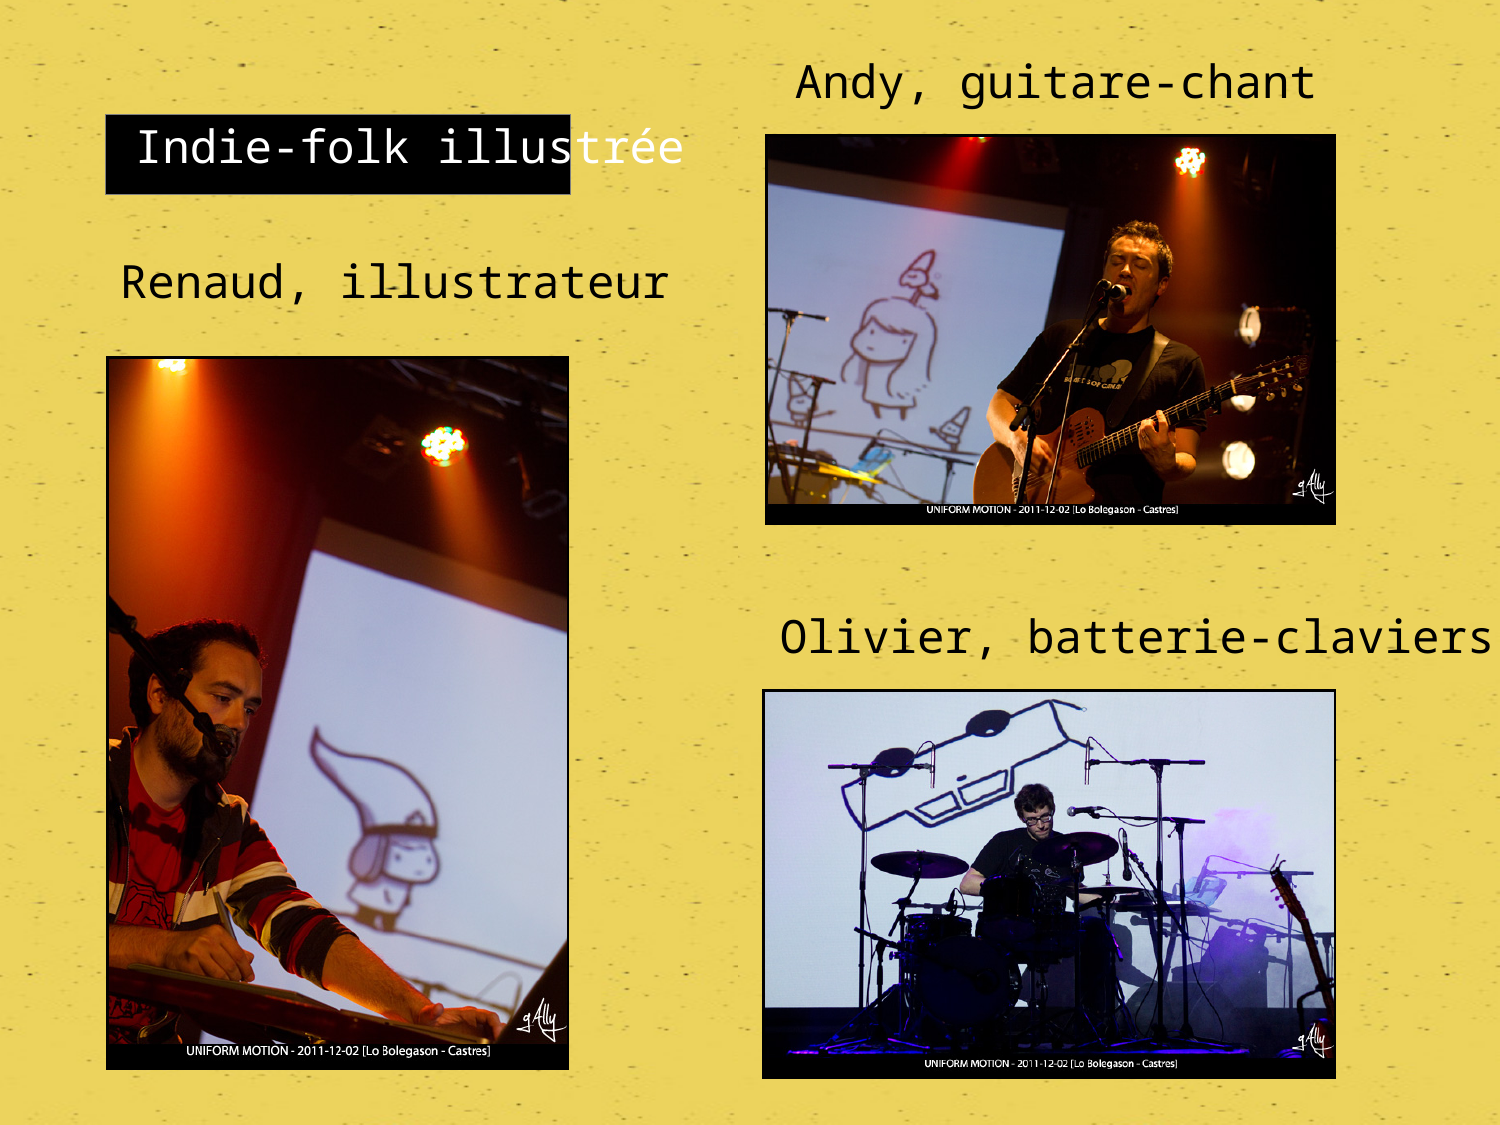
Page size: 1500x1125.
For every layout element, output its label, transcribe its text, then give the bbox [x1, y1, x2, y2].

text_box [553, 148, 566, 160]
text_box Andy, guitare-chant [780, 45, 1247, 115]
picture [0, 0, 1500, 1125]
text_box [105, 114, 571, 195]
text_box Renaud, illustrateur [105, 245, 582, 315]
text_box Indie-folk illustrée [120, 110, 553, 180]
text_box Olivier, batterie-claviers [765, 600, 1322, 670]
